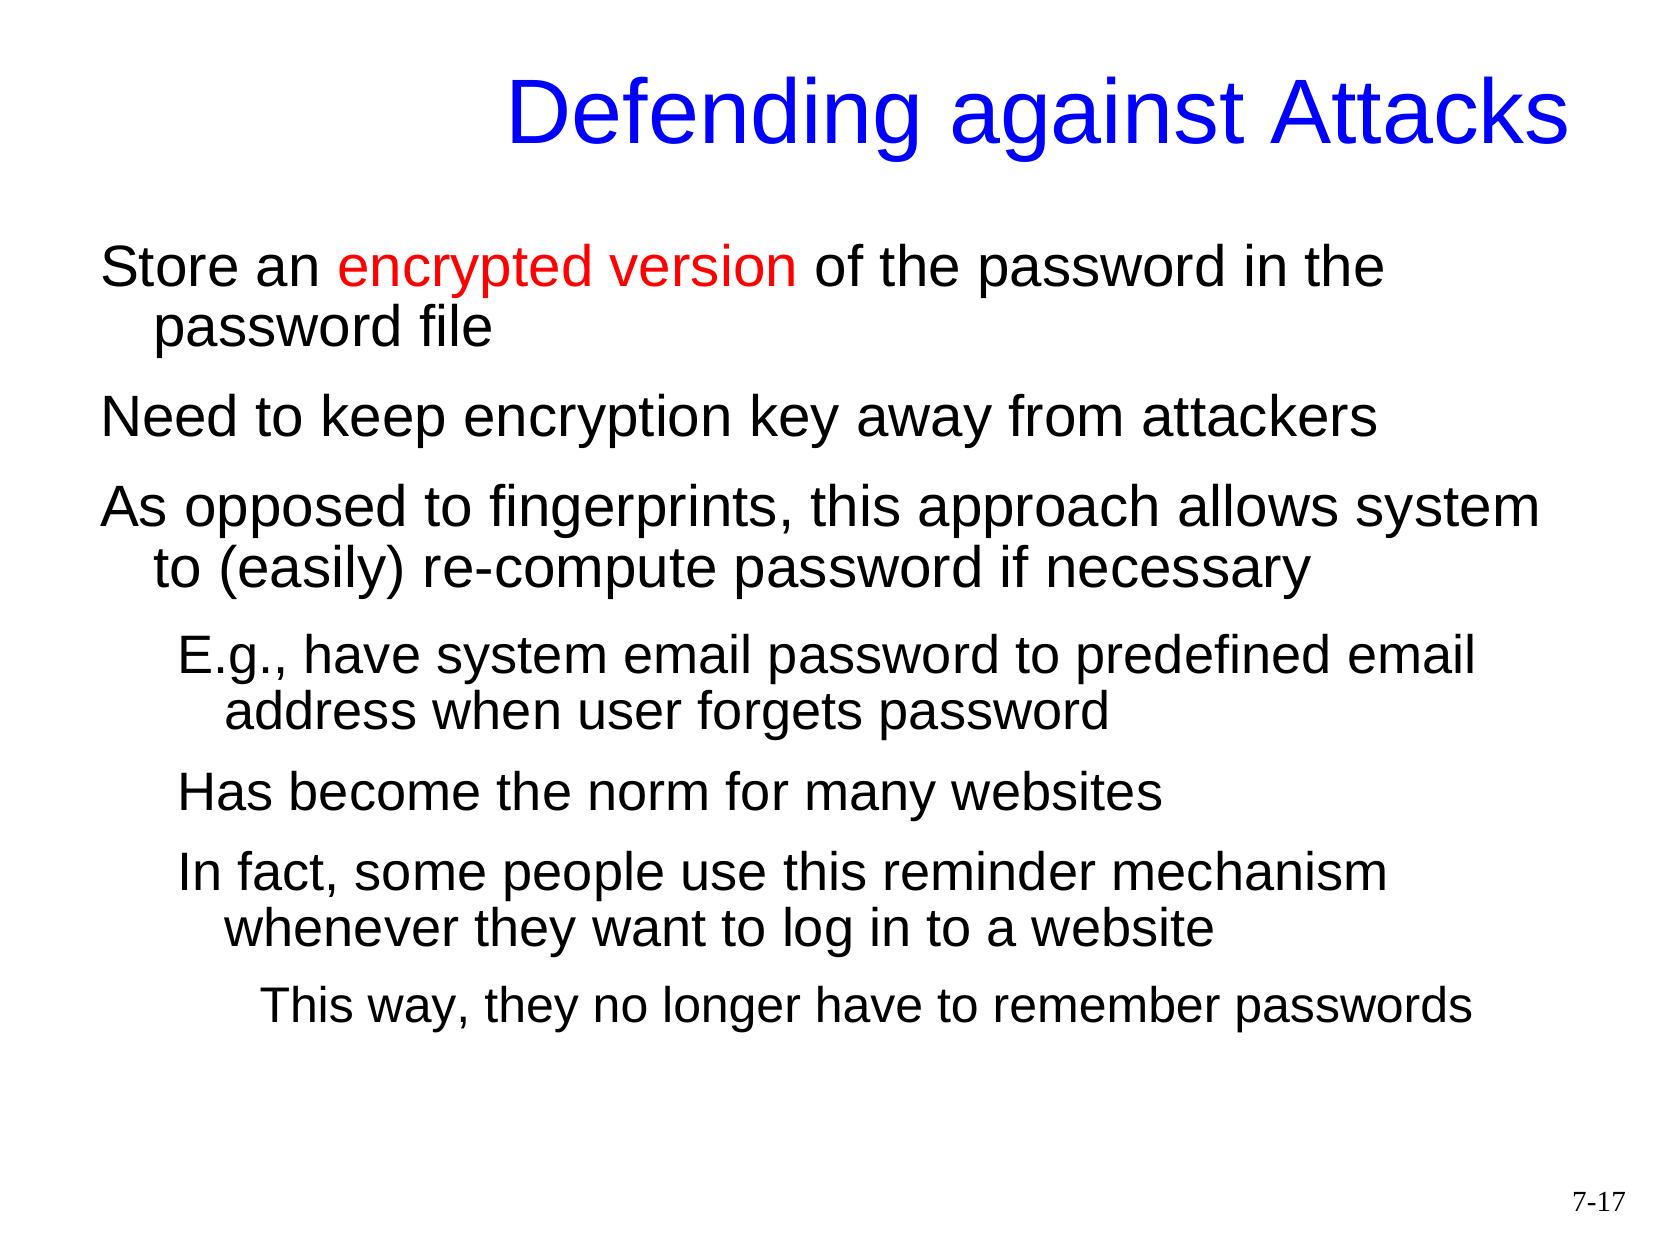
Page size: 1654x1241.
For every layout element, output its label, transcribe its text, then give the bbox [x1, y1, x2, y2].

list Store an encrypted version of the password in the password file Need to keep encryption key away from attackers As opposed to fingerprints, this approach allows system to (easily) re-compute password if necessary E.g., have system email password to predefined email address when user forgets password Has become the norm for many websites In fact, some people use this reminder mechanism whenever they want to log in to a website This way, they no longer have to remember passwords [82, 237, 1571, 1170]
title Defending against Attacks [84, 11, 1573, 218]
